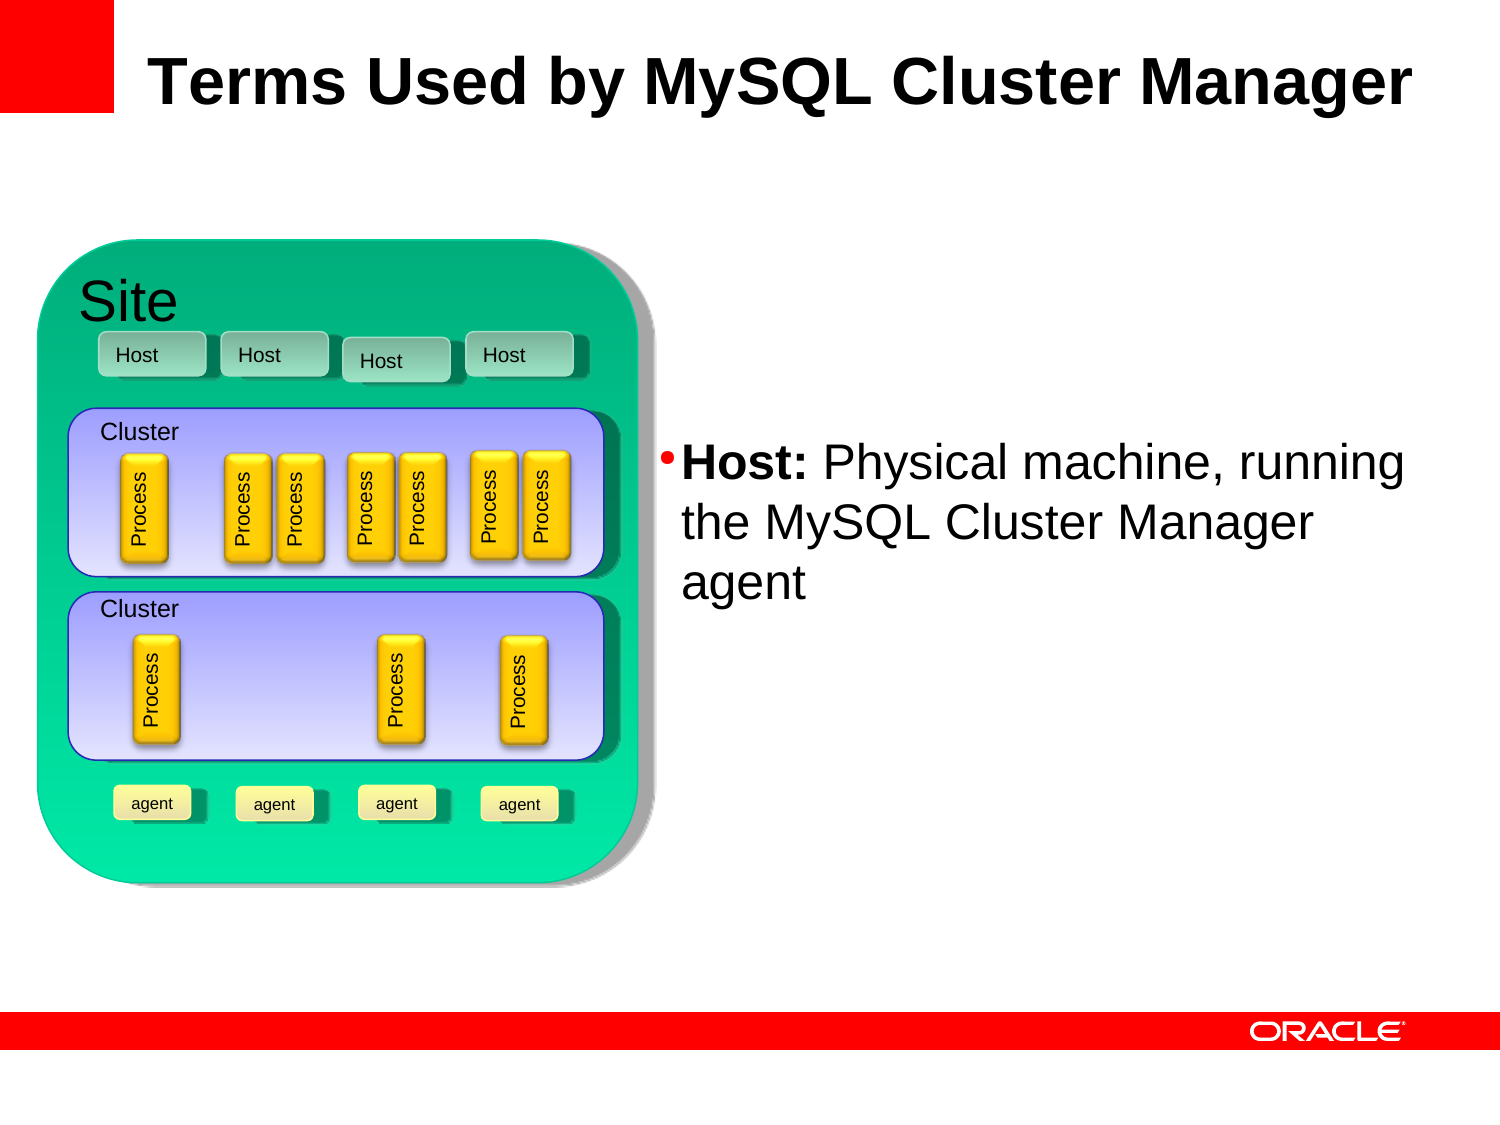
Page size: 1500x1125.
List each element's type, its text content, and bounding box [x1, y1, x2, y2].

picture [109, 448, 180, 579]
text_box Process [467, 454, 508, 560]
text_box agent [236, 786, 313, 821]
picture [366, 628, 437, 760]
text_box Process [273, 457, 314, 563]
text_box Process [221, 457, 262, 563]
picture [213, 446, 458, 579]
text_box Process [129, 638, 170, 744]
text_box Host [342, 337, 451, 382]
text_box Host [98, 331, 206, 376]
text_box Process [496, 639, 538, 745]
text_box Host [466, 331, 574, 376]
text_box Cluster [85, 584, 195, 631]
text_box [40, 242, 636, 875]
text_box agent [481, 786, 558, 821]
picture [0, 1012, 1500, 1050]
text_box Process [343, 455, 385, 561]
picture [489, 629, 560, 761]
text_box Cluster [85, 408, 195, 454]
text_box agent [114, 785, 191, 820]
text_box Process [395, 455, 437, 561]
picture [459, 444, 582, 576]
picture [0, 0, 114, 113]
text_box Process [117, 457, 158, 563]
text_box Site [64, 255, 195, 341]
text_box Host: Physical machine, running the MySQL Cluster Manager agent [643, 422, 1432, 617]
text_box Process [519, 454, 560, 560]
text_box agent [358, 785, 436, 820]
title Terms Used by MySQL Cluster Manager [147, 8, 1463, 119]
text_box Process [374, 638, 415, 744]
text_box Host [221, 331, 329, 376]
picture [122, 631, 192, 760]
